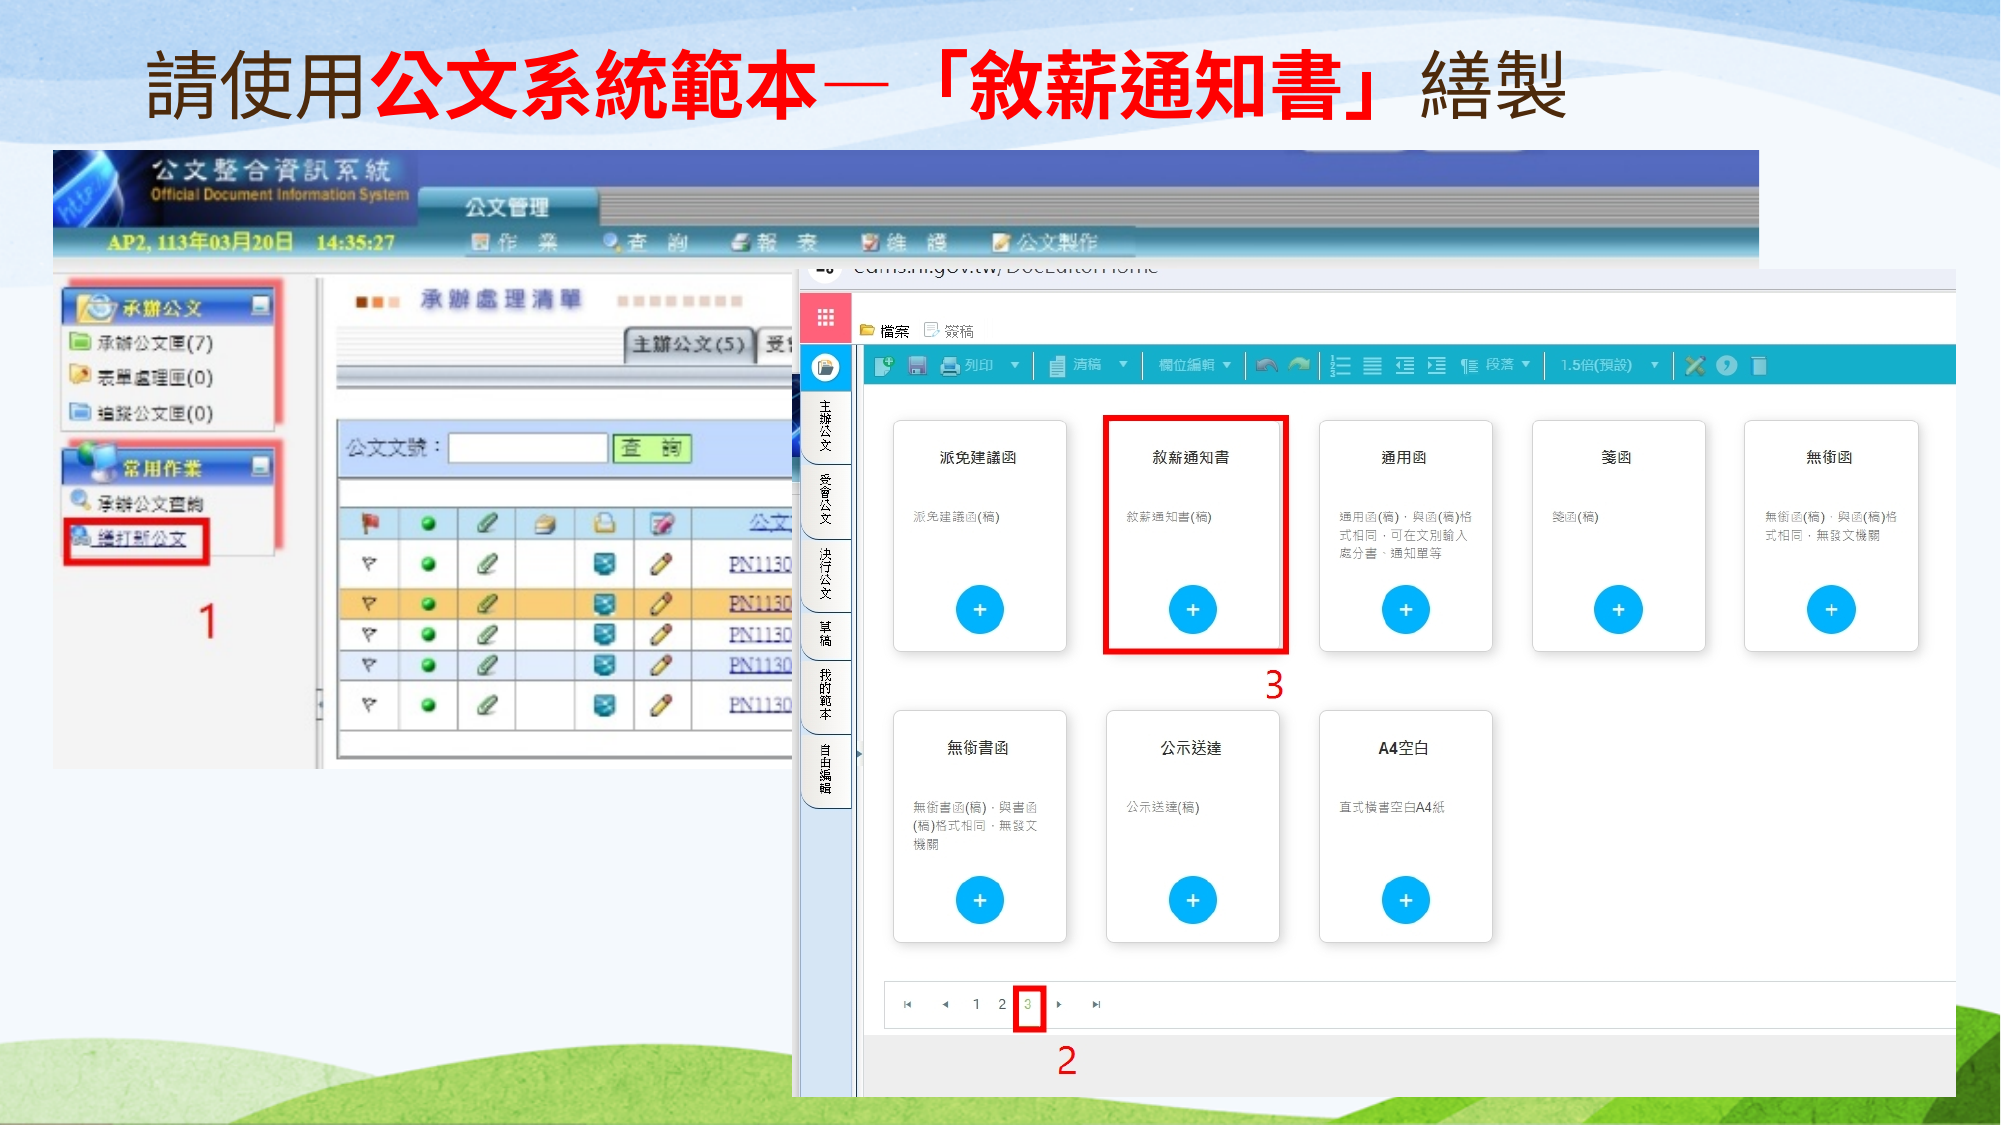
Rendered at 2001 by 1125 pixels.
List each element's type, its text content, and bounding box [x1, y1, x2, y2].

title 請使用公文系統範本—「敘薪通知書」繕製 [129, 15, 1704, 138]
picture [0, 0, 2001, 1125]
